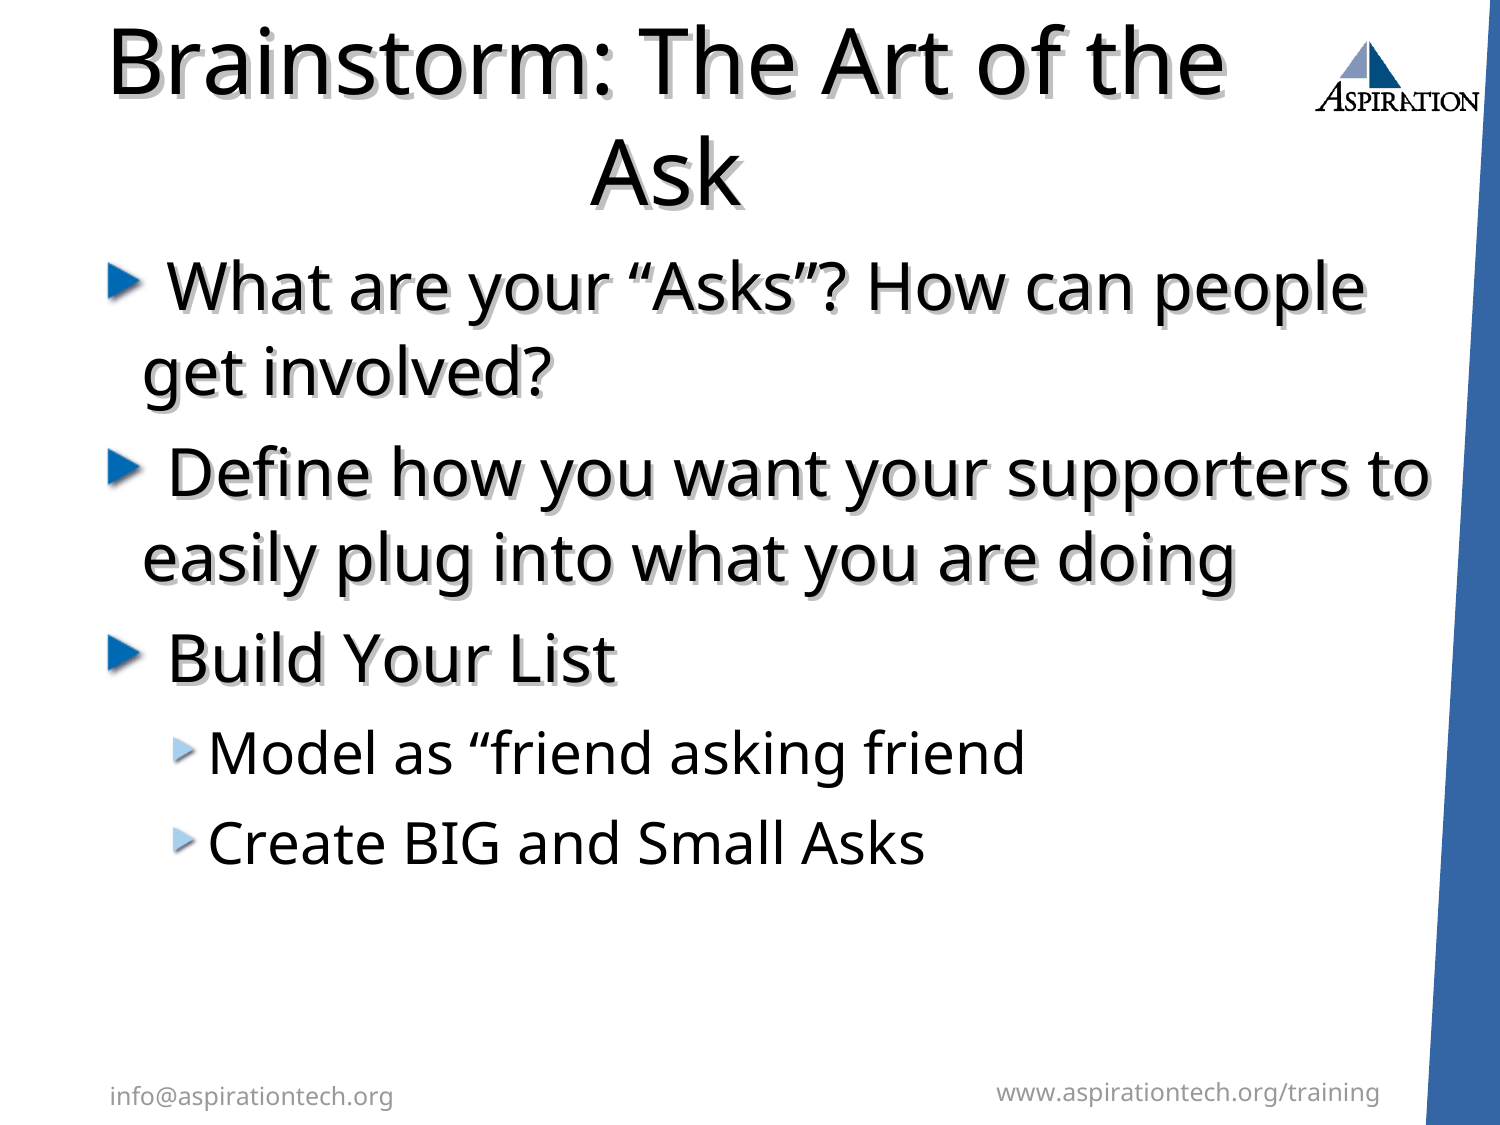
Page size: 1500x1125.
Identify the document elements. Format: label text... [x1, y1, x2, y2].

picture [1315, 41, 1480, 120]
title Brainstorm: The Art of the Ask [49, 19, 1284, 206]
list What are your “Asks”? How can people get involved? Define how you want your supporters to easily plug into what you are doing Build Your List Model as “friend asking friend Create BIG and Small Asks [49, 238, 1447, 892]
